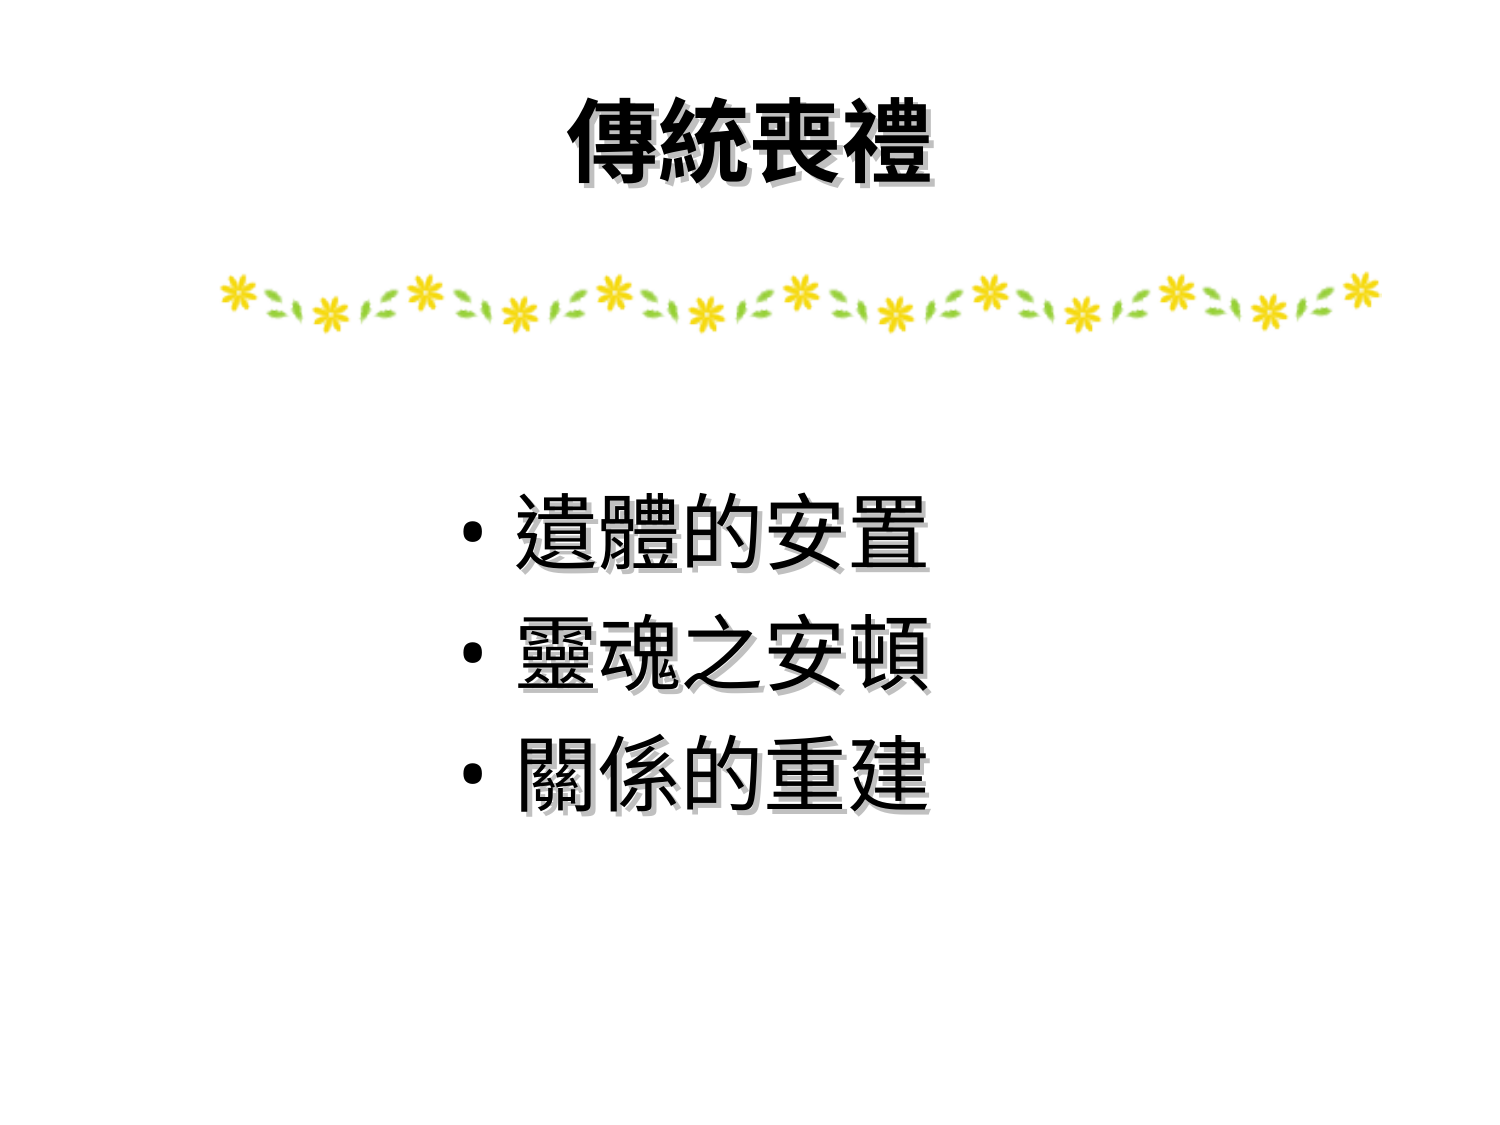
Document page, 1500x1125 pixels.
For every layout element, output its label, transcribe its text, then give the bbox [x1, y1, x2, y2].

picture [218, 267, 1382, 340]
title 傳統喪禮 [75, 45, 1426, 233]
list 遺體的安置 靈魂之安頓 關係的重建 [442, 361, 1248, 1013]
